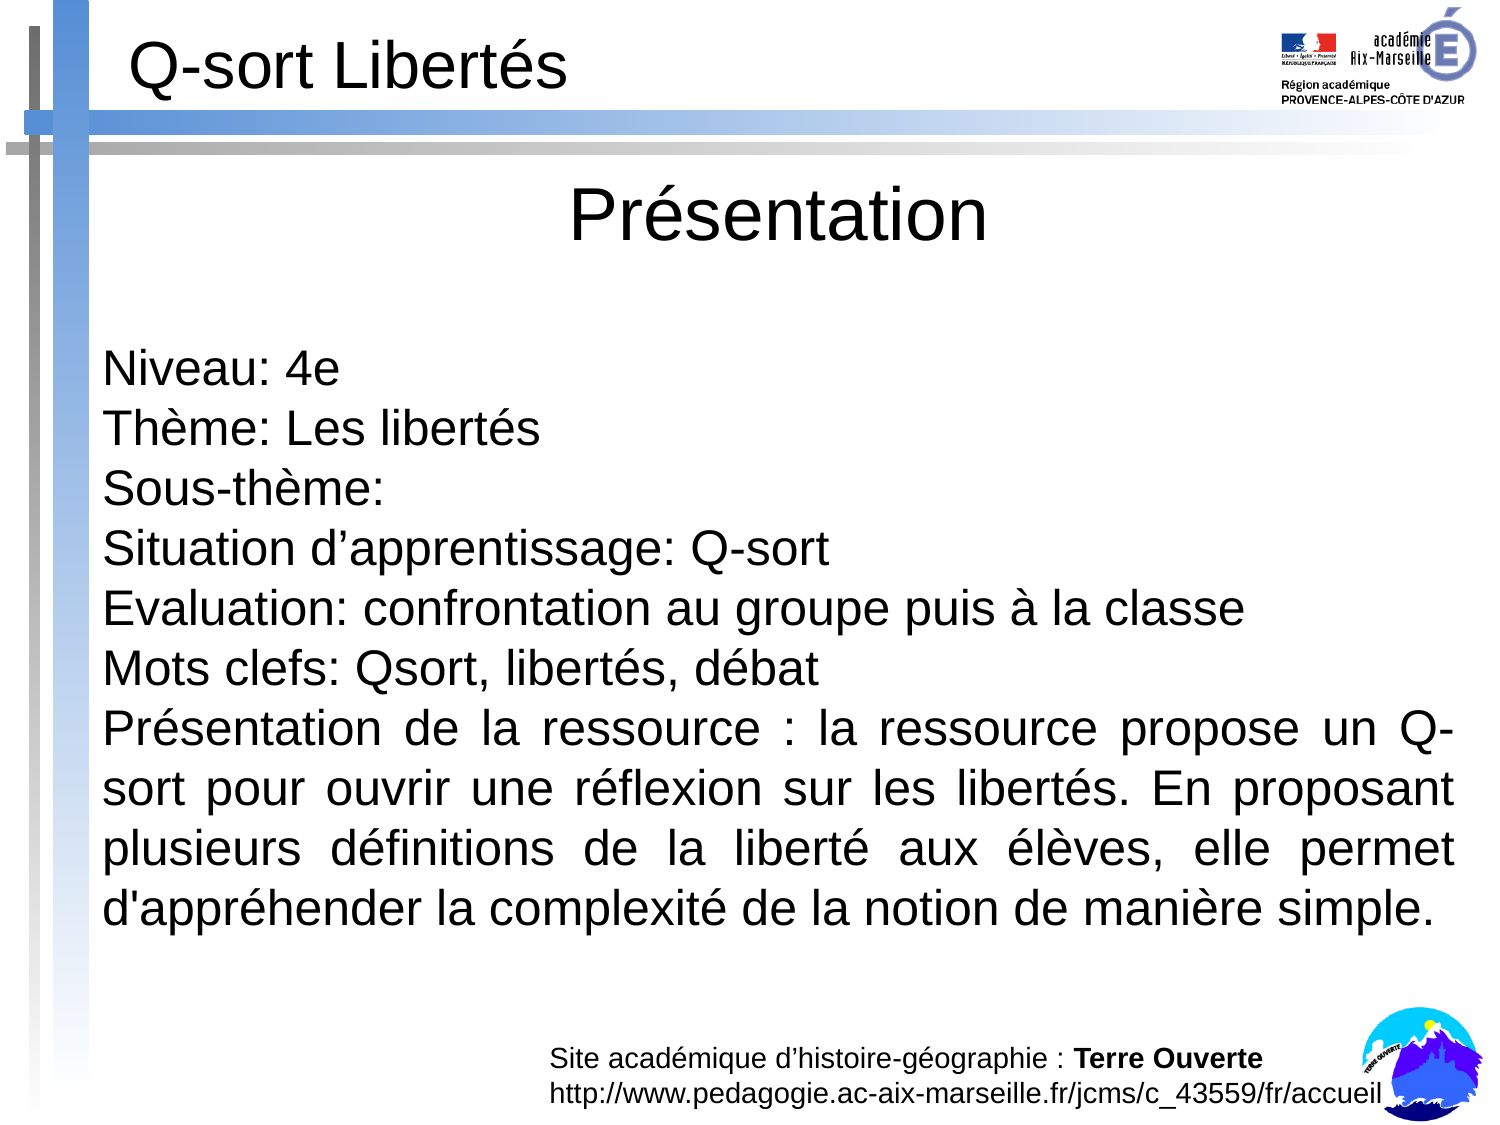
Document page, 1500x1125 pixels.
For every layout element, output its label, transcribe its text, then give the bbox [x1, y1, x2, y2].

picture [1269, 0, 1484, 114]
picture [1360, 1006, 1484, 1122]
text_box Site académique d’histoire-géographie : Terre Ouverte http://www.pedagogie.ac-aix-marseille.fr/jcms/c_43559/fr/accueil [534, 1031, 1399, 1117]
text_box [5, 0, 1454, 1121]
text_box Présentation Niveau: 4e Thème: Les libertés Sous-thème: Situation d’apprentissage: Q-sort Evaluation: confrontation au groupe puis à la classe Mots clefs: Qsort, libertés, débat Présentation de la ressource : la ressource propose un Q-sort pour ouvrir une réflexion sur les libertés. En proposant plusieurs définitions de la liberté aux élèves, elle permet d'appréhender la complexité de la notion de manière simple. [87, 158, 1471, 944]
text_box Q-sort Libertés [113, 14, 585, 110]
